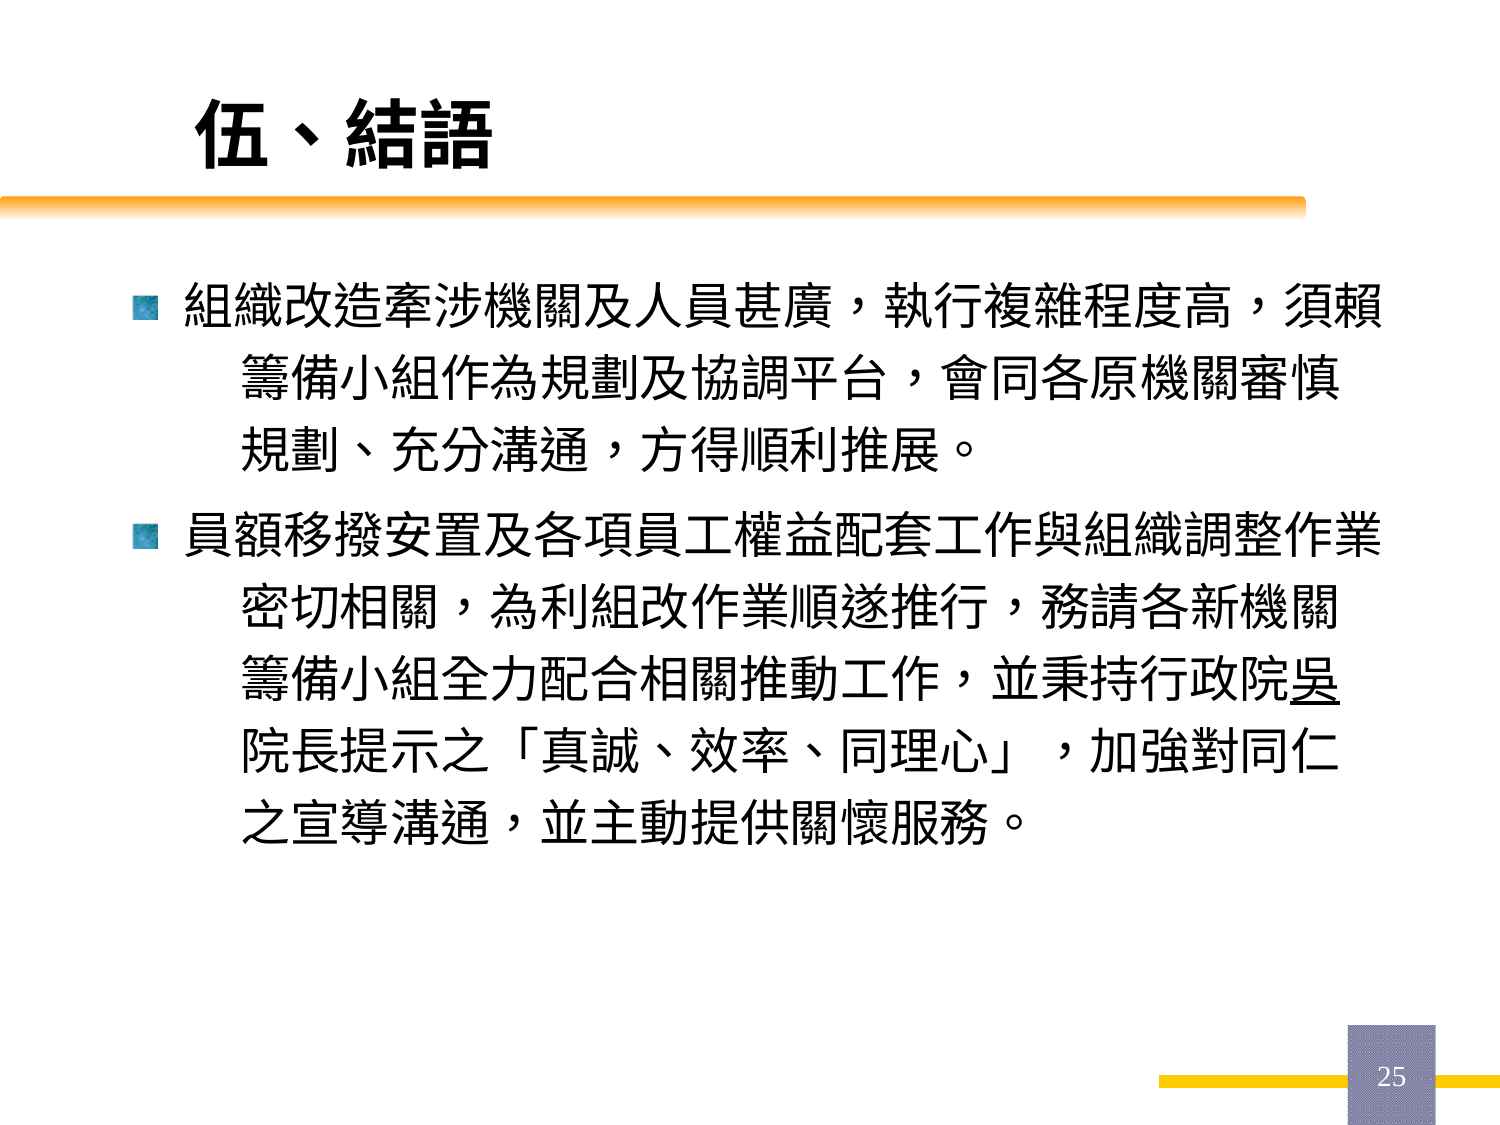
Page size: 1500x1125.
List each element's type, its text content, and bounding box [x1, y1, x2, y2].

text_box [1347, 1025, 1436, 1125]
title 伍、結語 [179, 46, 1455, 185]
list 組織改造牽涉機關及人員甚廣，執行複雜程度高，須賴籌備小組作為規劃及協調平台，會同各原機關審慎規劃、充分溝通，方得順利推展。 員額移撥安置及各項員工權益配套工作與組織調整作業密切相關，為利組改作業順遂推行，務請各新機關籌備小組全力配合相關推動工作，並秉持行政院吳院長提示之「真誠、效率、同理心」，加強對同仁之宣導溝通，並主動提供關懷服務。 [112, 255, 1400, 1035]
